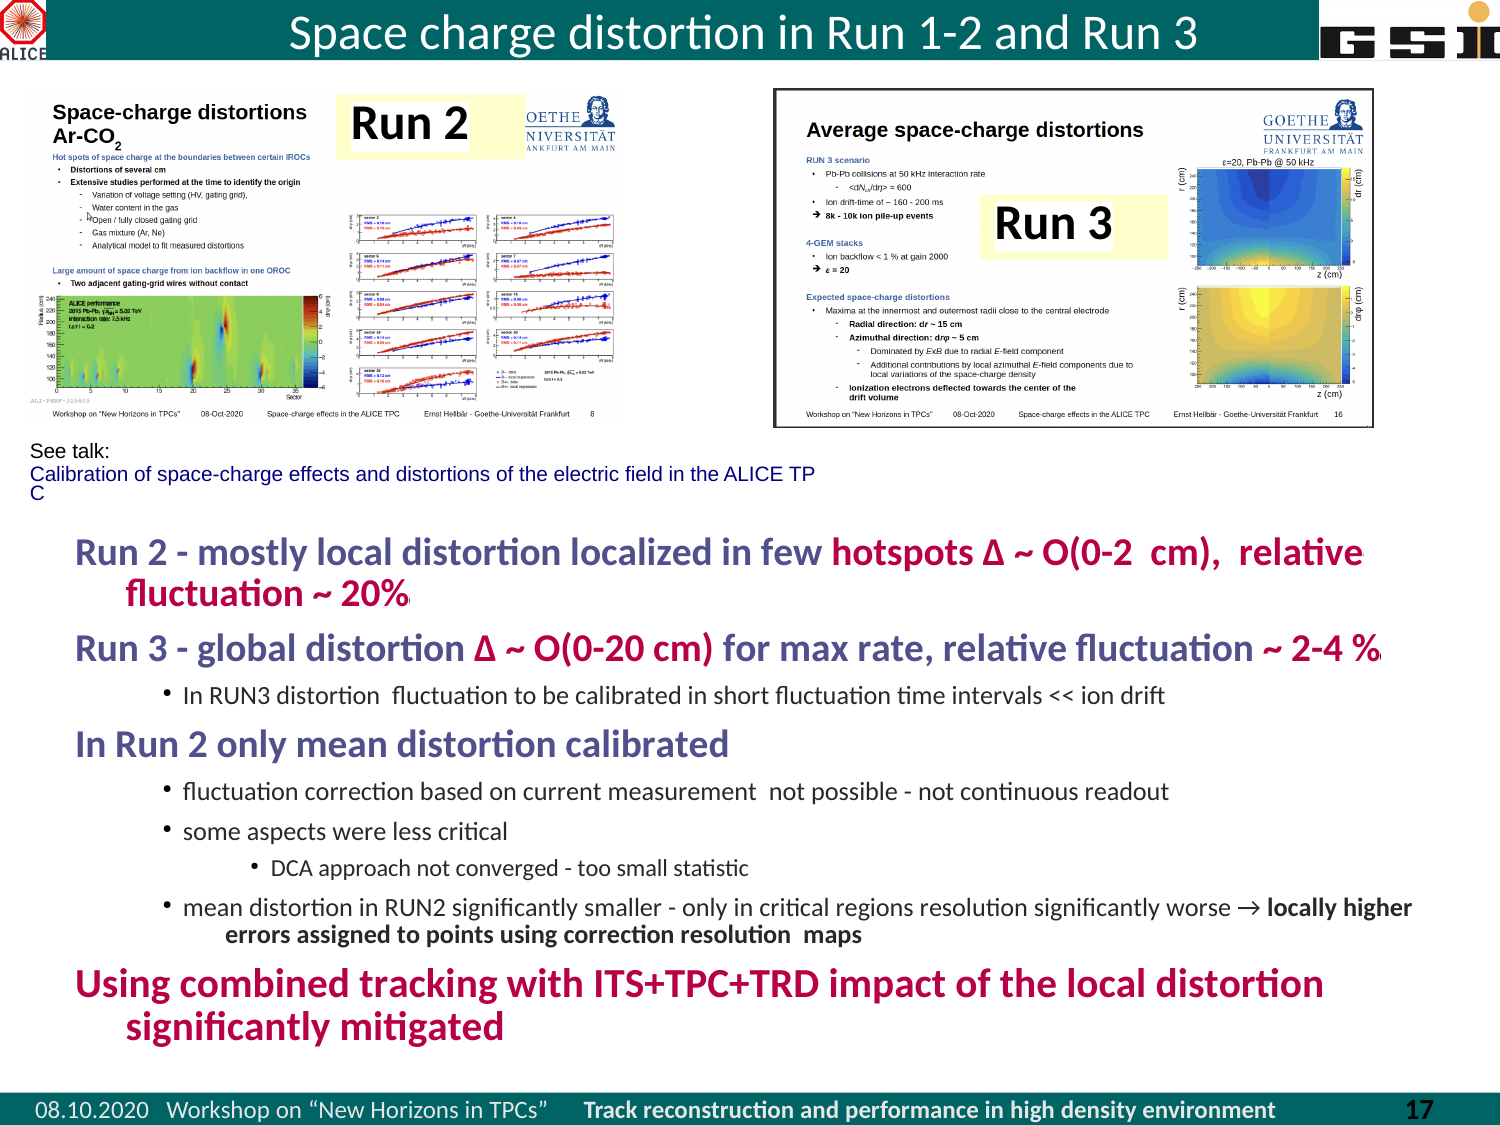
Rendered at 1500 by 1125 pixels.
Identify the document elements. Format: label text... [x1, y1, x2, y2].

picture [1424, 0, 1500, 60]
list Run 2 - mostly local distortion localized in few hotspots Δ ~ O(0-2 cm), relative fluctuation ~ 20% Run 3 - global distortion Δ ~ O(0-20 cm) for max rate, relative fluctuation ~ 2-4 % In RUN3 distortion fluctuation to be calibrated in short fluctuation time intervals << ion drift In Run 2 only mean distortion calibrated fluctuation correction based on current measurement not possible - not continuous readout some aspects were less critical DCA approach not converged - too small statistic mean distortion in RUN2 significantly smaller - only in critical regions resolution significantly worse → locally higher errors assigned to points using correction resolution maps Using combined tracking with ITS+TPC+TRD impact of the local distortion significantly mitigated [75, 525, 1426, 1051]
text_box See talk: Calibration of space-charge effects and distortions of the electric field in the ALICE TPC [15, 432, 846, 494]
text_box Run 3 [979, 194, 1169, 260]
text_box Run 2 [336, 94, 526, 160]
title Space charge distortion in Run 1-2 and Run 3 [75, 0, 1424, 68]
picture [0, 0, 46, 60]
picture [23, 94, 624, 425]
picture [773, 88, 1374, 428]
